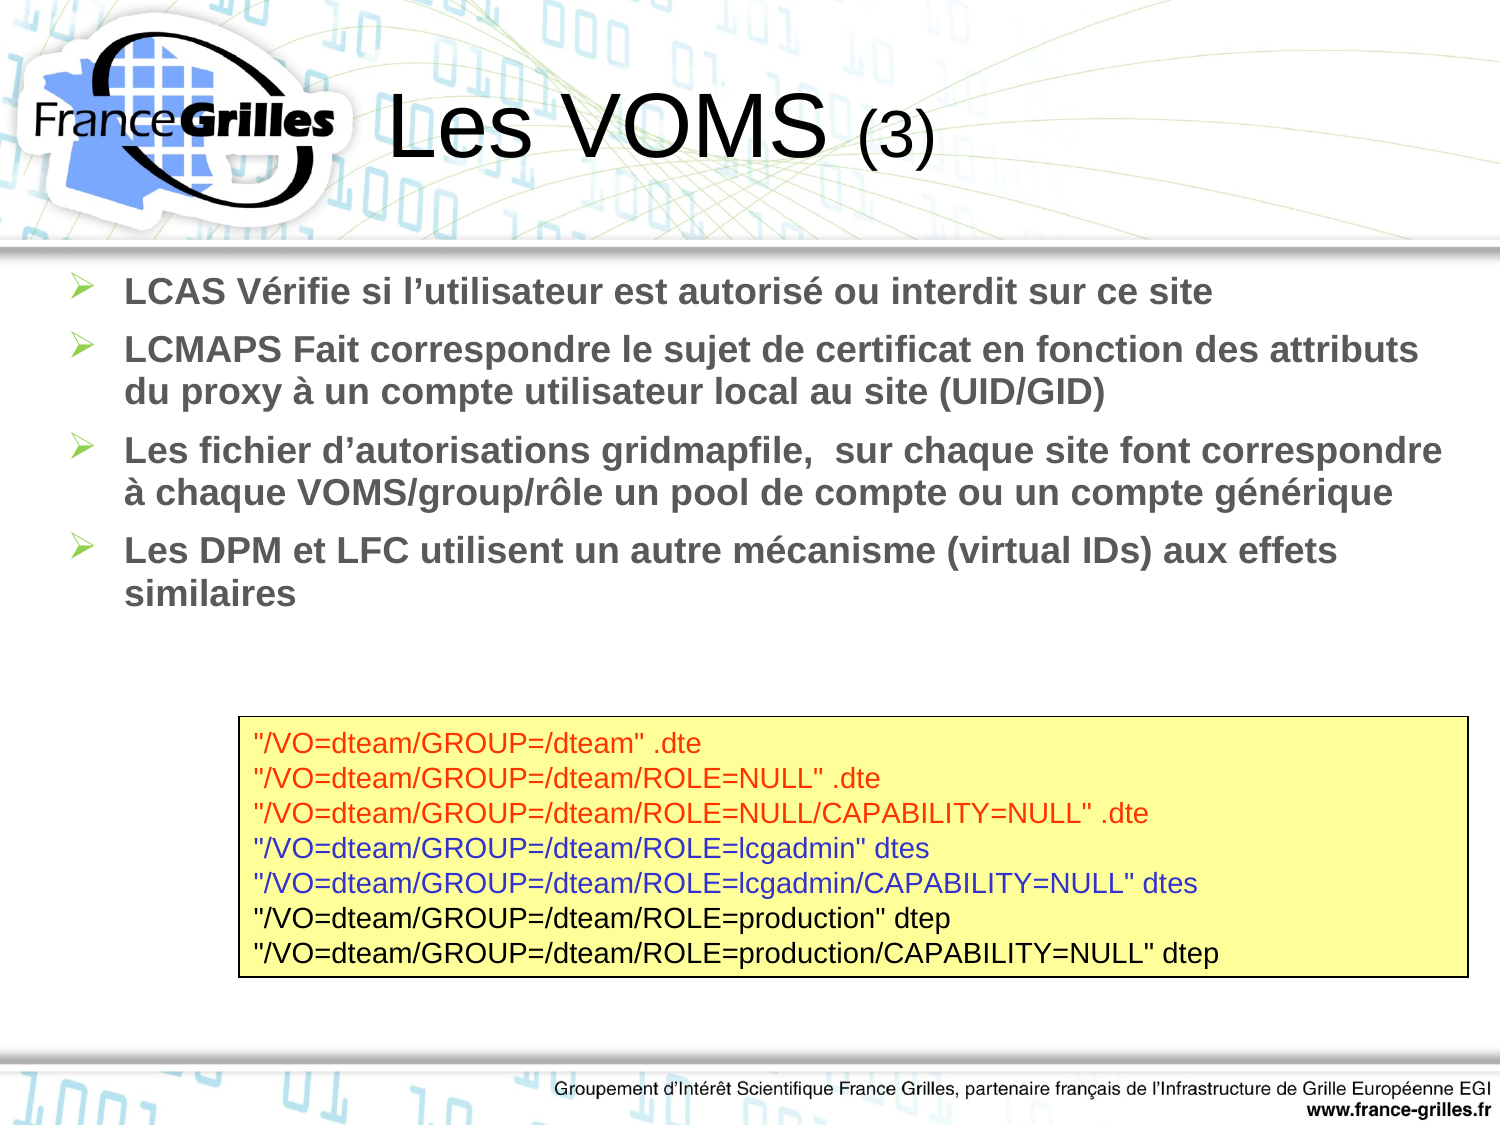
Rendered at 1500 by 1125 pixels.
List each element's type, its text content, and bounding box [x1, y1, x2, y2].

title Les VOMS (3) [372, 7, 1459, 244]
list LCAS Vérifie si l’utilisateur est autorisé ou interdit sur ce site LCMAPS Fait correspondre le sujet de certificat en fonction des attributs du proxy à un compte utilisateur local au site (UID/GID) Les fichier d’autorisations gridmapfile, sur chaque site font correspondre à chaque VOMS/group/rôle un pool de compte ou un compte générique Les DPM et LFC utilisent un autre mécanisme (virtual IDs) aux effets similaires [53, 262, 1459, 1024]
picture [0, 0, 1500, 1125]
text_box "/VO=dteam/GROUP=/dteam" .dte "/VO=dteam/GROUP=/dteam/ROLE=NULL" .dte "/VO=dteam/GROUP=/dteam/ROLE=NULL/CAPABILITY=NULL" .dte "/VO=dteam/GROUP=/dteam/ROLE=lcgadmin" dtes "/VO=dteam/GROUP=/dteam/ROLE=lcgadmin/CAPABILITY=NULL" dtes "/VO=dteam/GROUP=/dteam/ROLE=production" dtep "/VO=dteam/GROUP=/dteam/ROLE=production/CAPABILITY=NULL" dtep [238, 716, 1469, 977]
